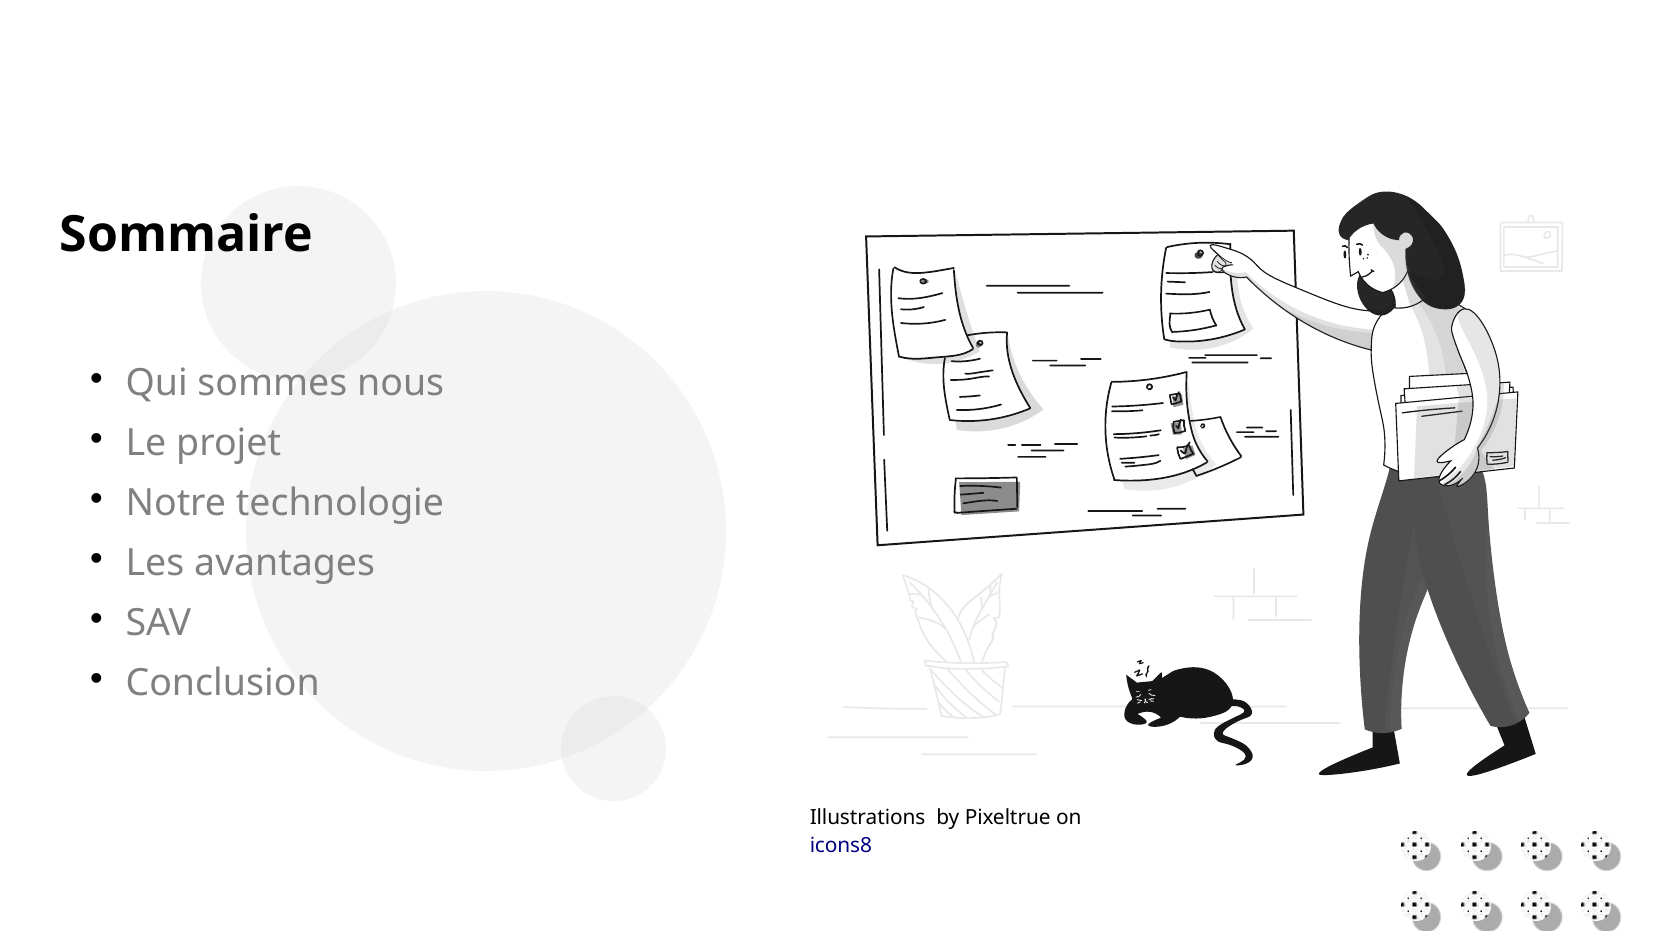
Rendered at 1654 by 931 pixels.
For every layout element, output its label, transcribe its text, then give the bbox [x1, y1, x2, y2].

picture [1460, 830, 1492, 862]
picture [1520, 831, 1552, 862]
picture [1400, 830, 1432, 862]
picture [1581, 830, 1612, 862]
picture [1400, 891, 1432, 922]
picture [1520, 890, 1552, 922]
picture [1461, 890, 1492, 922]
picture [1580, 890, 1612, 922]
text_box Sommaire [44, 193, 600, 259]
text_box Qui sommes nous Le projet Notre technologie Les avantages SAV Conclusion [75, 350, 1005, 680]
